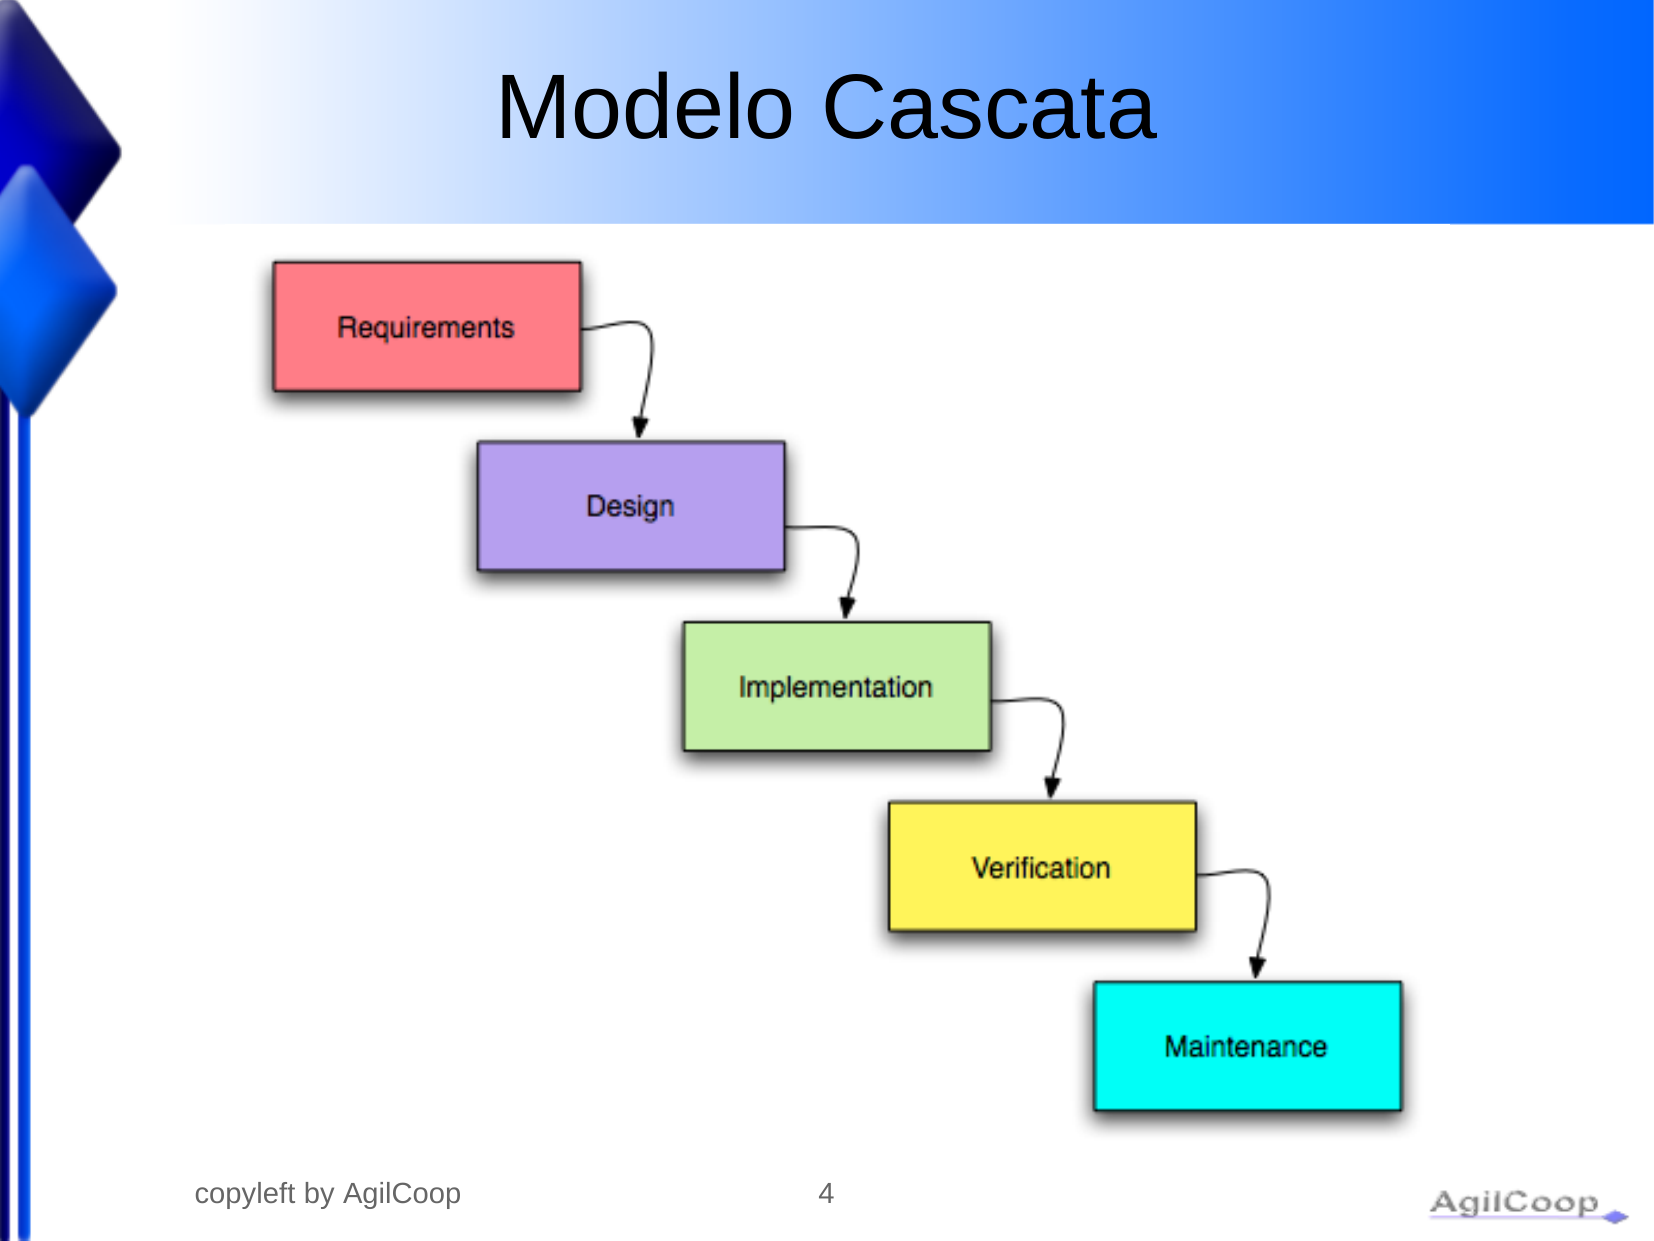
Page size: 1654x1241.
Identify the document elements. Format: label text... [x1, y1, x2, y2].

title Modelo Cascata [82, 60, 1571, 163]
picture [0, 0, 1654, 1241]
